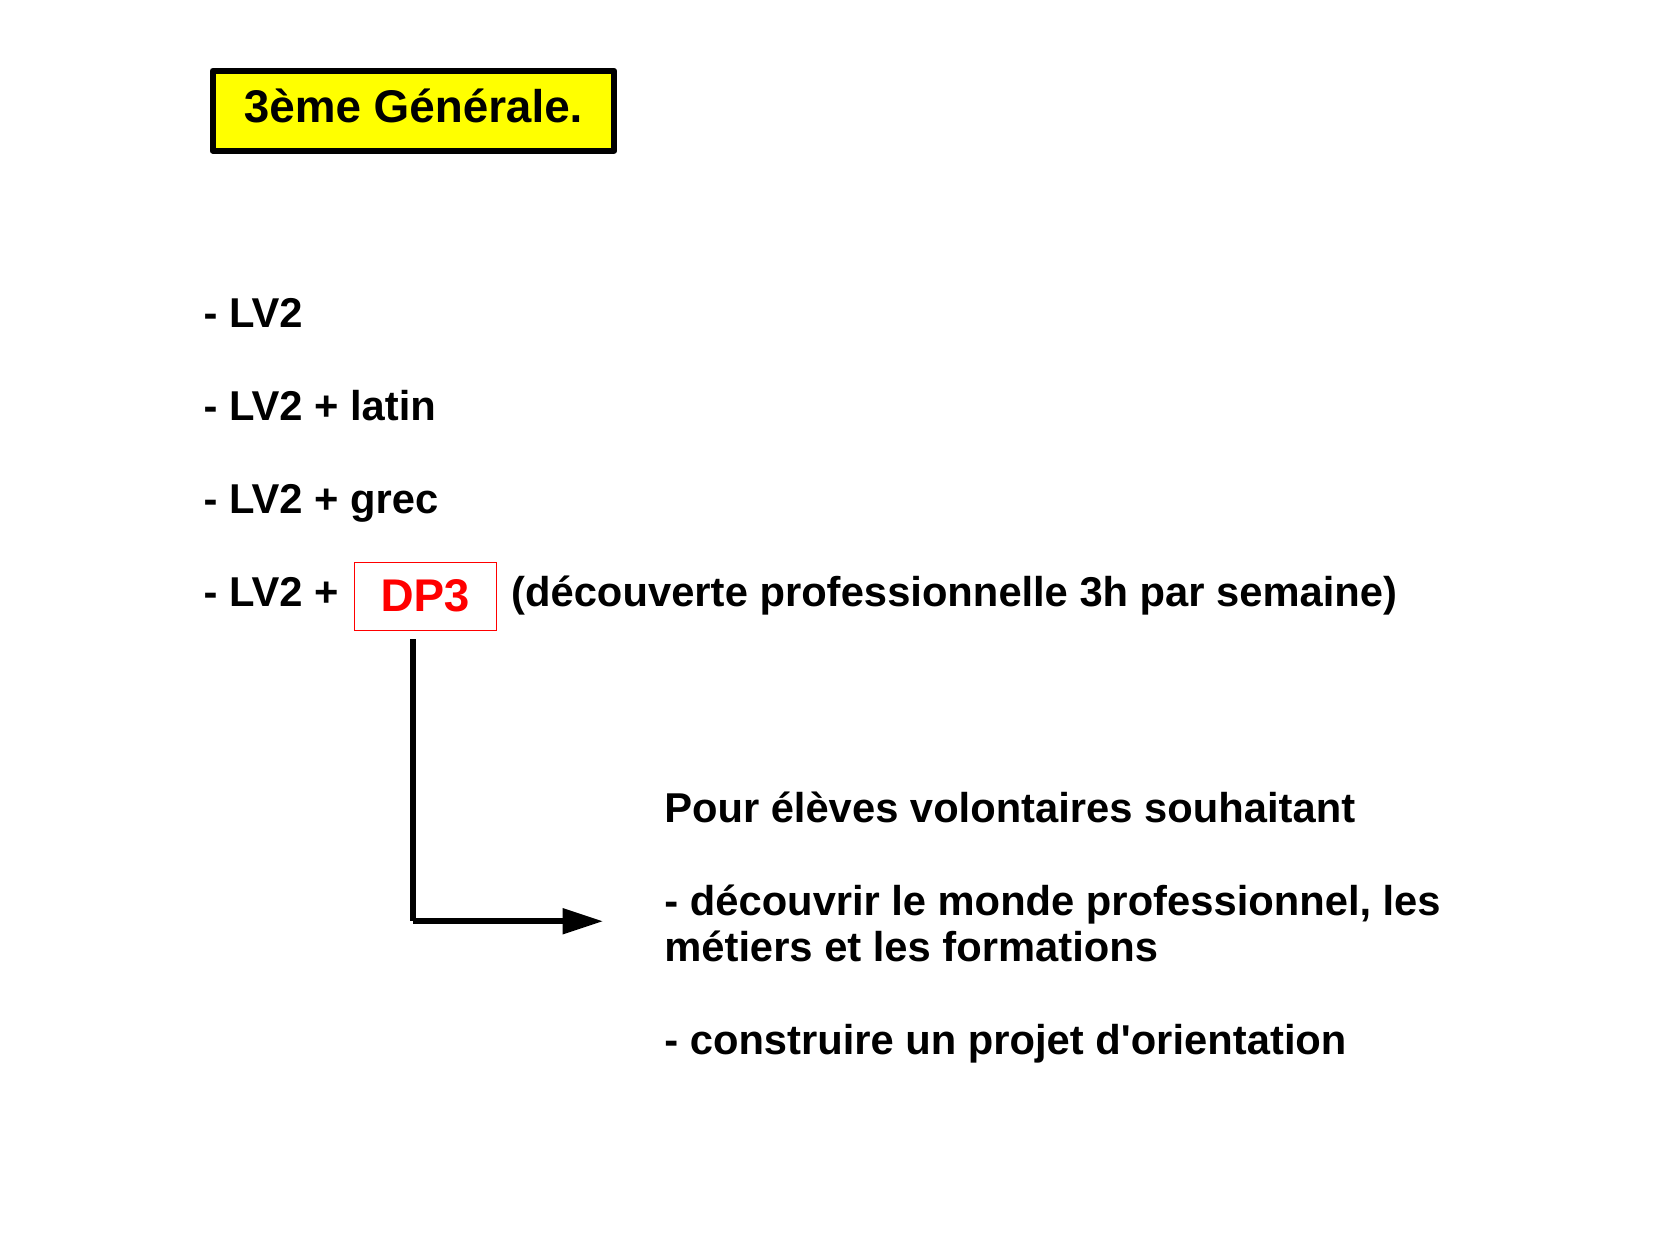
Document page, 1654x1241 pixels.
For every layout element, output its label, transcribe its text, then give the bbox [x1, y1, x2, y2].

text_box - LV2 - LV2 + latin - LV2 + grec - LV2 + (découverte professionnelle 3h par semaine) [188, 282, 1465, 631]
text_box Pour élèves volontaires souhaitant - découvrir le monde professionnel, les métiers et les formations - construire un projet d'orientation [649, 776, 1489, 1077]
text_box 3ème Générale. [212, 70, 615, 151]
text_box DP3 [354, 562, 497, 631]
